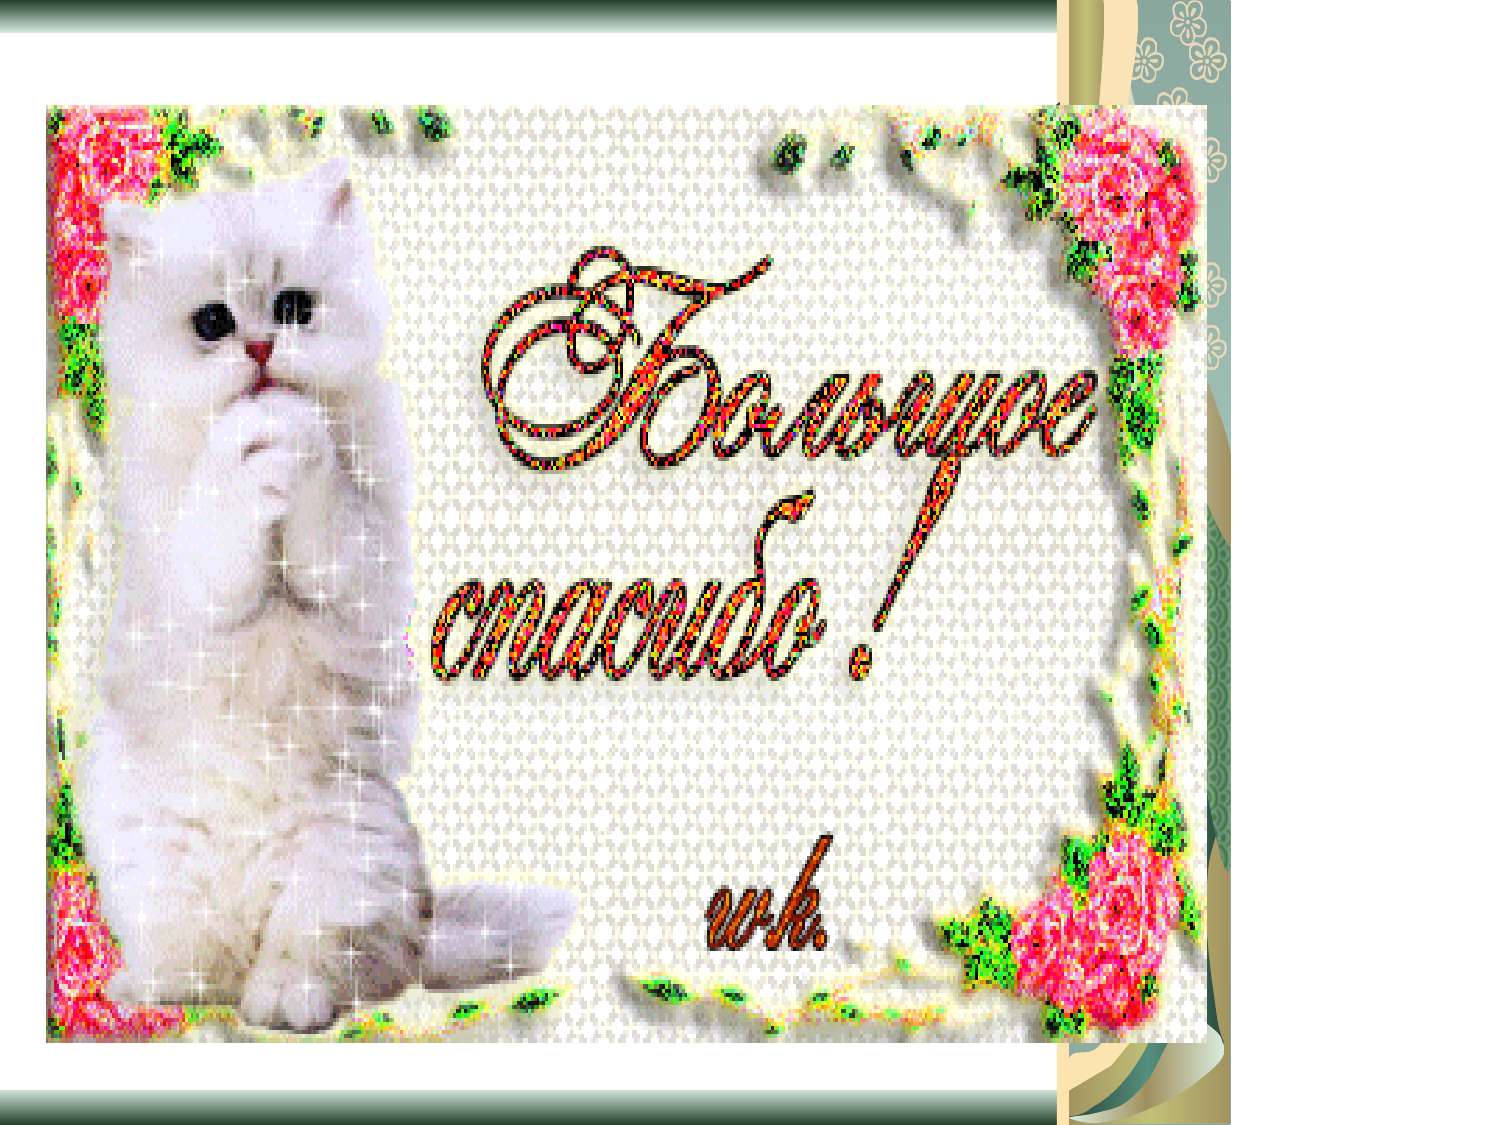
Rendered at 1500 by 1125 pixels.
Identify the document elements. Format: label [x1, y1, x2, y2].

picture [46, 105, 1207, 1043]
